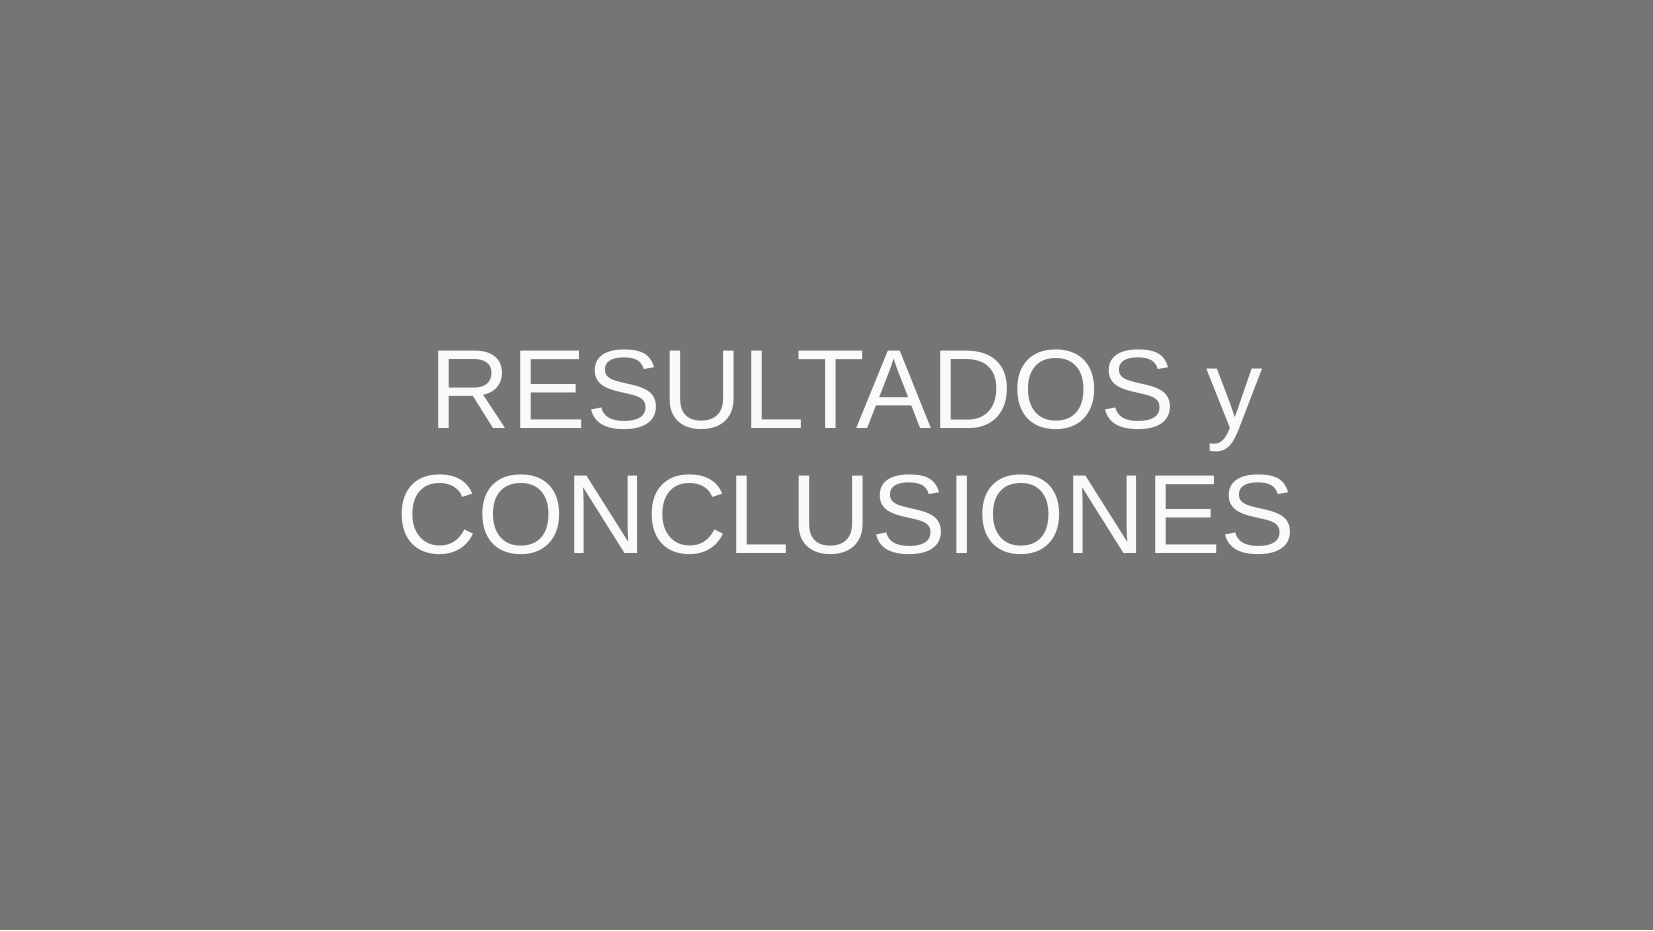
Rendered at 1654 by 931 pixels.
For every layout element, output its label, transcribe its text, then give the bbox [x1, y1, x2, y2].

text_box RESULTADOS y CONCLUSIONES [358, 319, 1336, 586]
